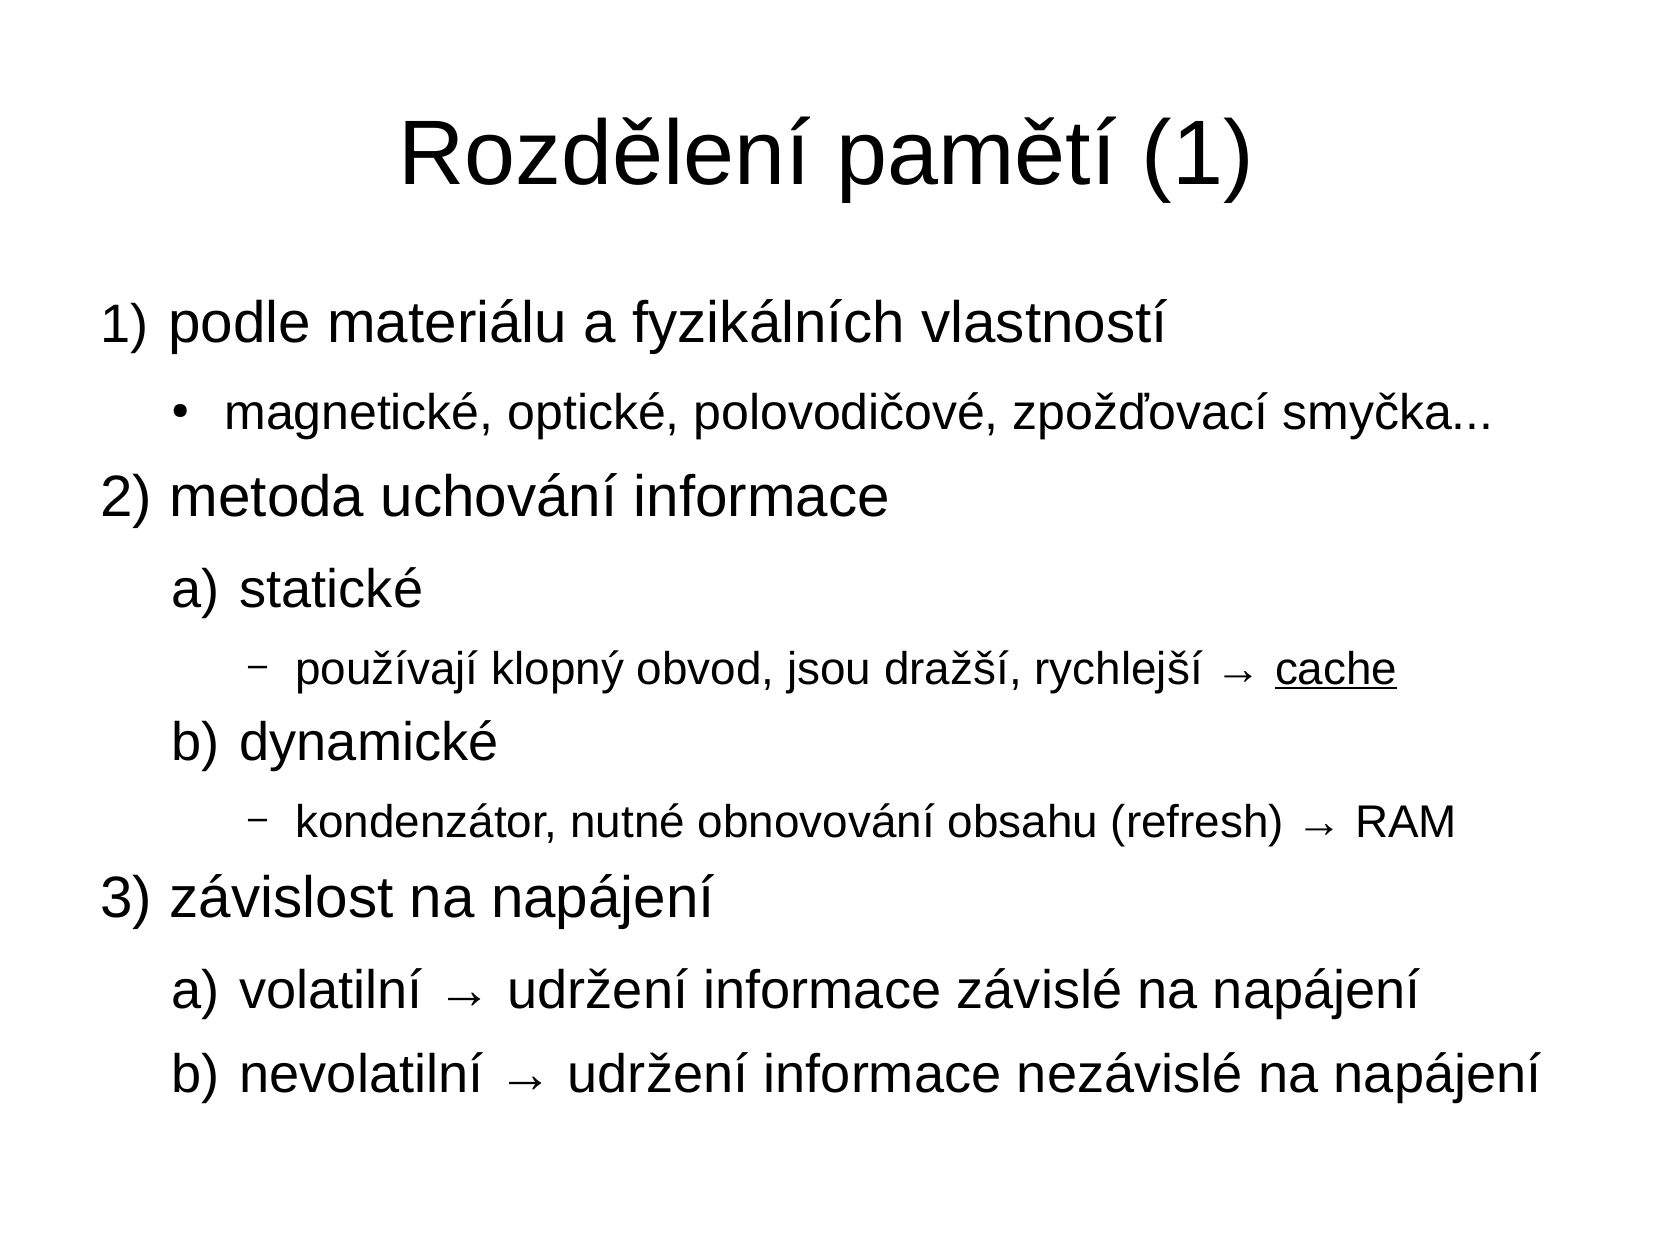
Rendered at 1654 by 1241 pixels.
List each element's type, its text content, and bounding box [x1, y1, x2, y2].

list podle materiálu a fyzikálních vlastností magnetické, optické, polovodičové, zpožďovací smyčka... metoda uchování informace statické používají klopný obvod, jsou dražší, rychlejší → cache dynamické kondenzátor, nutné obnovování obsahu (refresh) → RAM závislost na napájení volatilní → udržení informace závislé na napájení nevolatilní → udržení informace nezávislé na napájení [82, 290, 1571, 1105]
title Rozdělení pamětí (1) [82, 56, 1571, 250]
